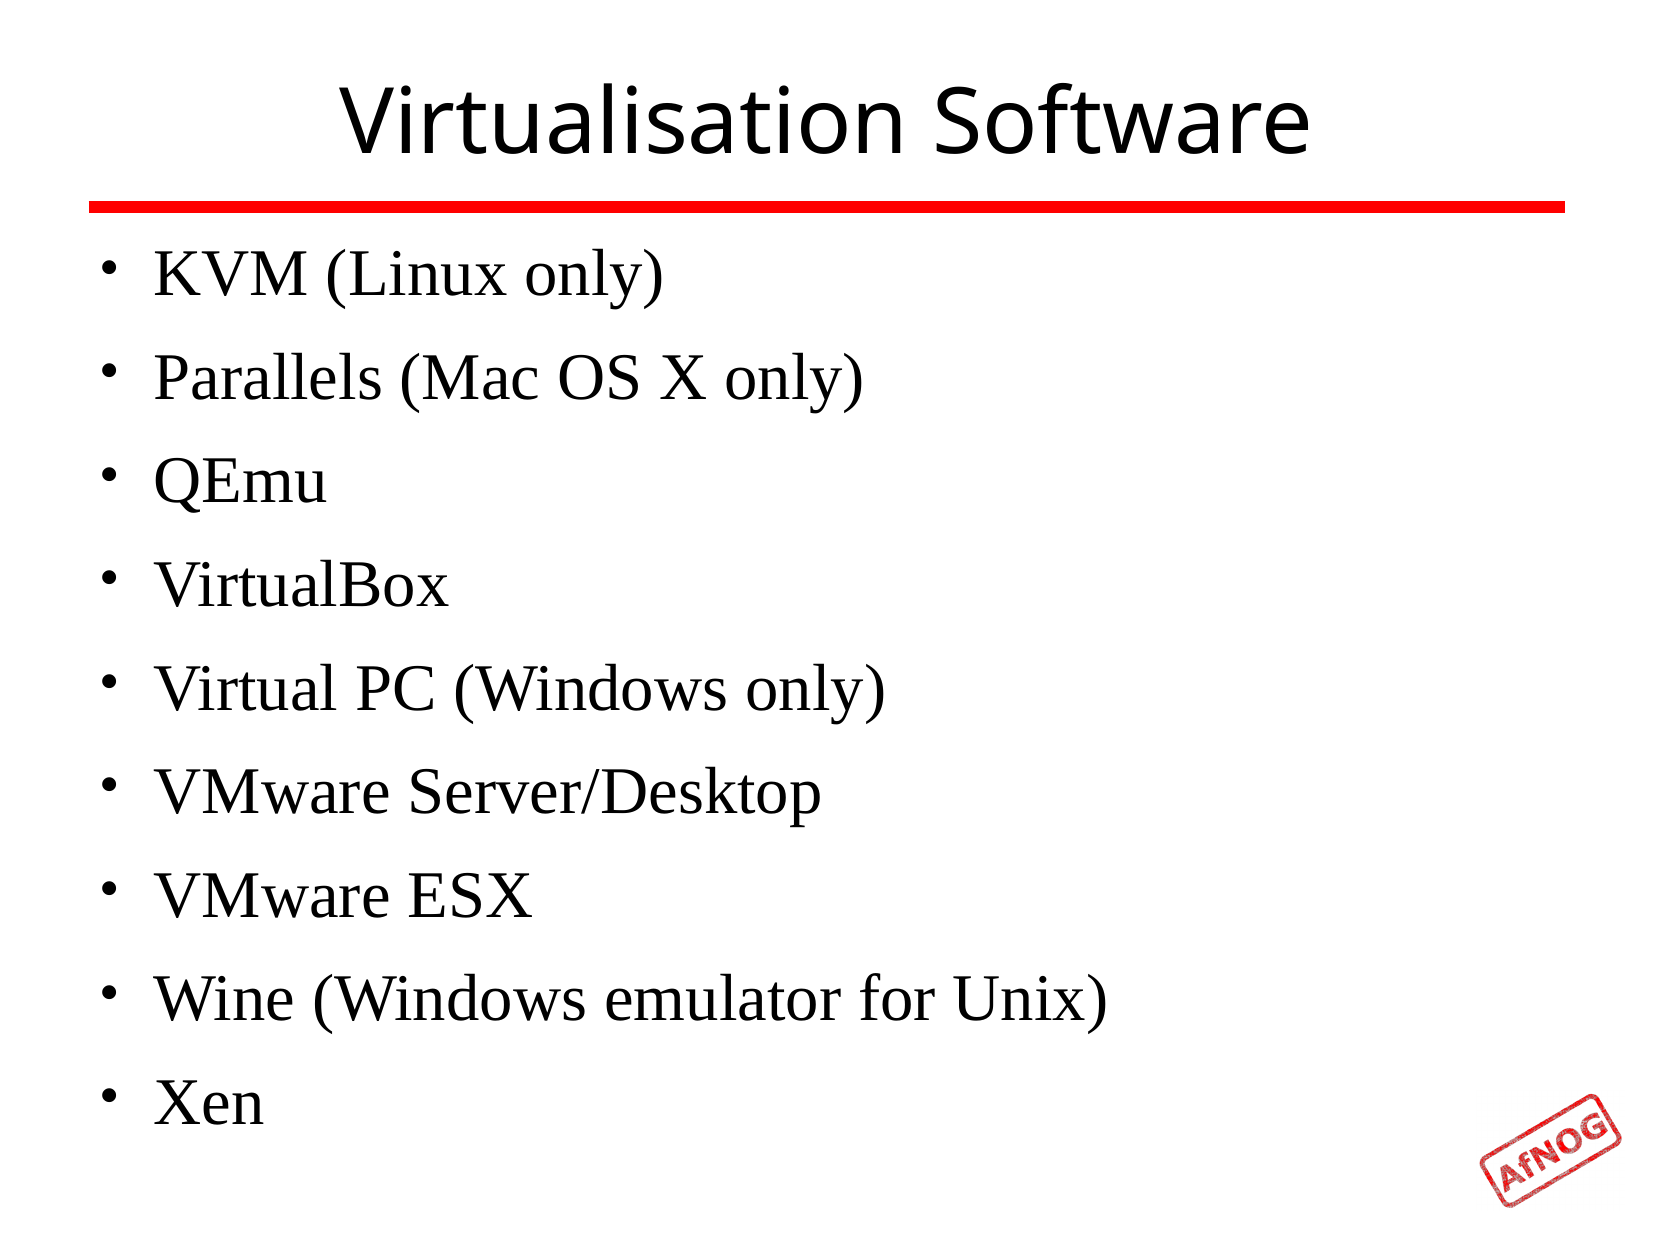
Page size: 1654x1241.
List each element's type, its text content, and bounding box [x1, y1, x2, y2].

title Virtualisation Software [88, 29, 1565, 207]
picture [1476, 1090, 1625, 1211]
list KVM (Linux only) Parallels (Mac OS X only) QEmu VirtualBox Virtual PC (Windows only) VMware Server/Desktop VMware ESX Wine (Windows emulator for Unix) Xen [82, 236, 1571, 1139]
